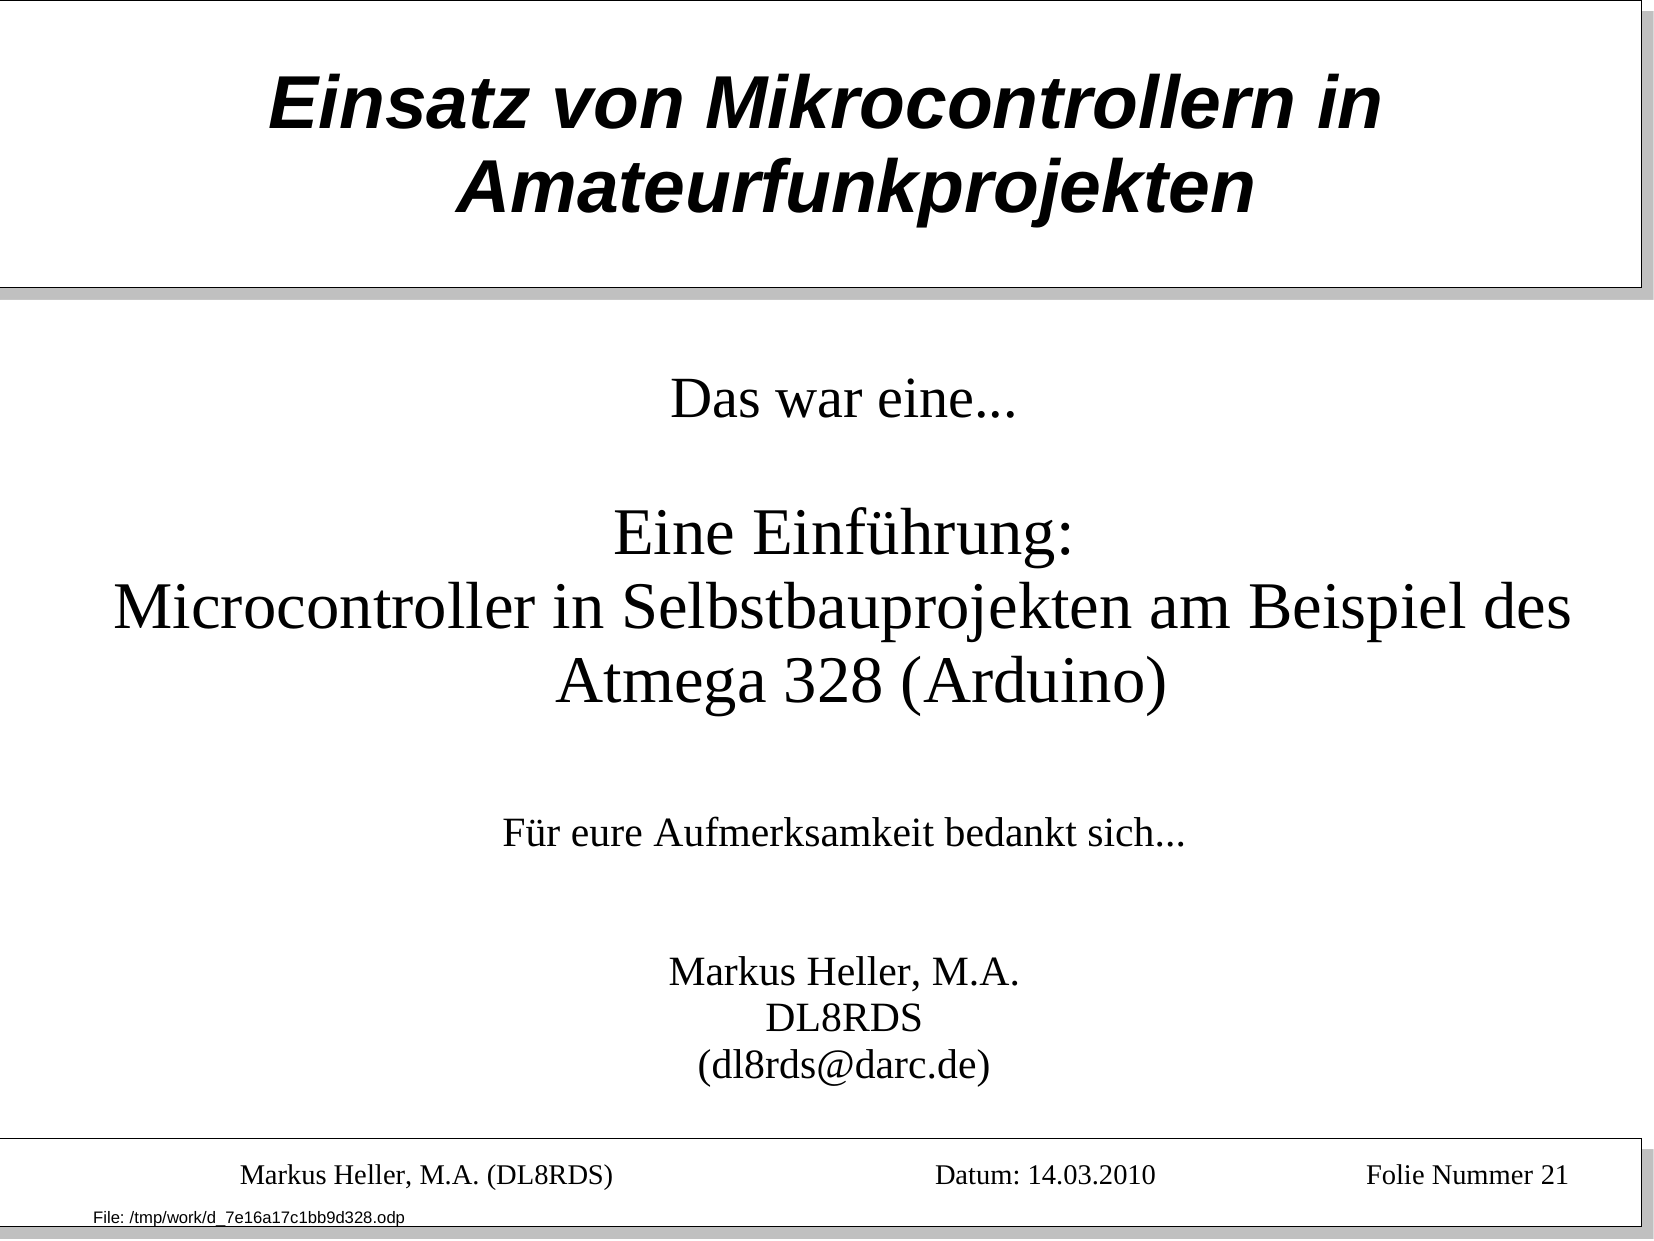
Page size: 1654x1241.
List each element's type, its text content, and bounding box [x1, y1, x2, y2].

subtitle Das war eine... Eine Einführung: Microcontroller in Selbstbauprojekten am Beispiel des Atmega 328 (Arduino) Für eure Aufmerksamkeit bedankt sich... Markus Heller, M.A. DL8RDS (dl8rds@darc.de) [0, 361, 1654, 1092]
title Einsatz von Mikrocontrollern in Amateurfunkprojekten [0, 0, 1654, 289]
